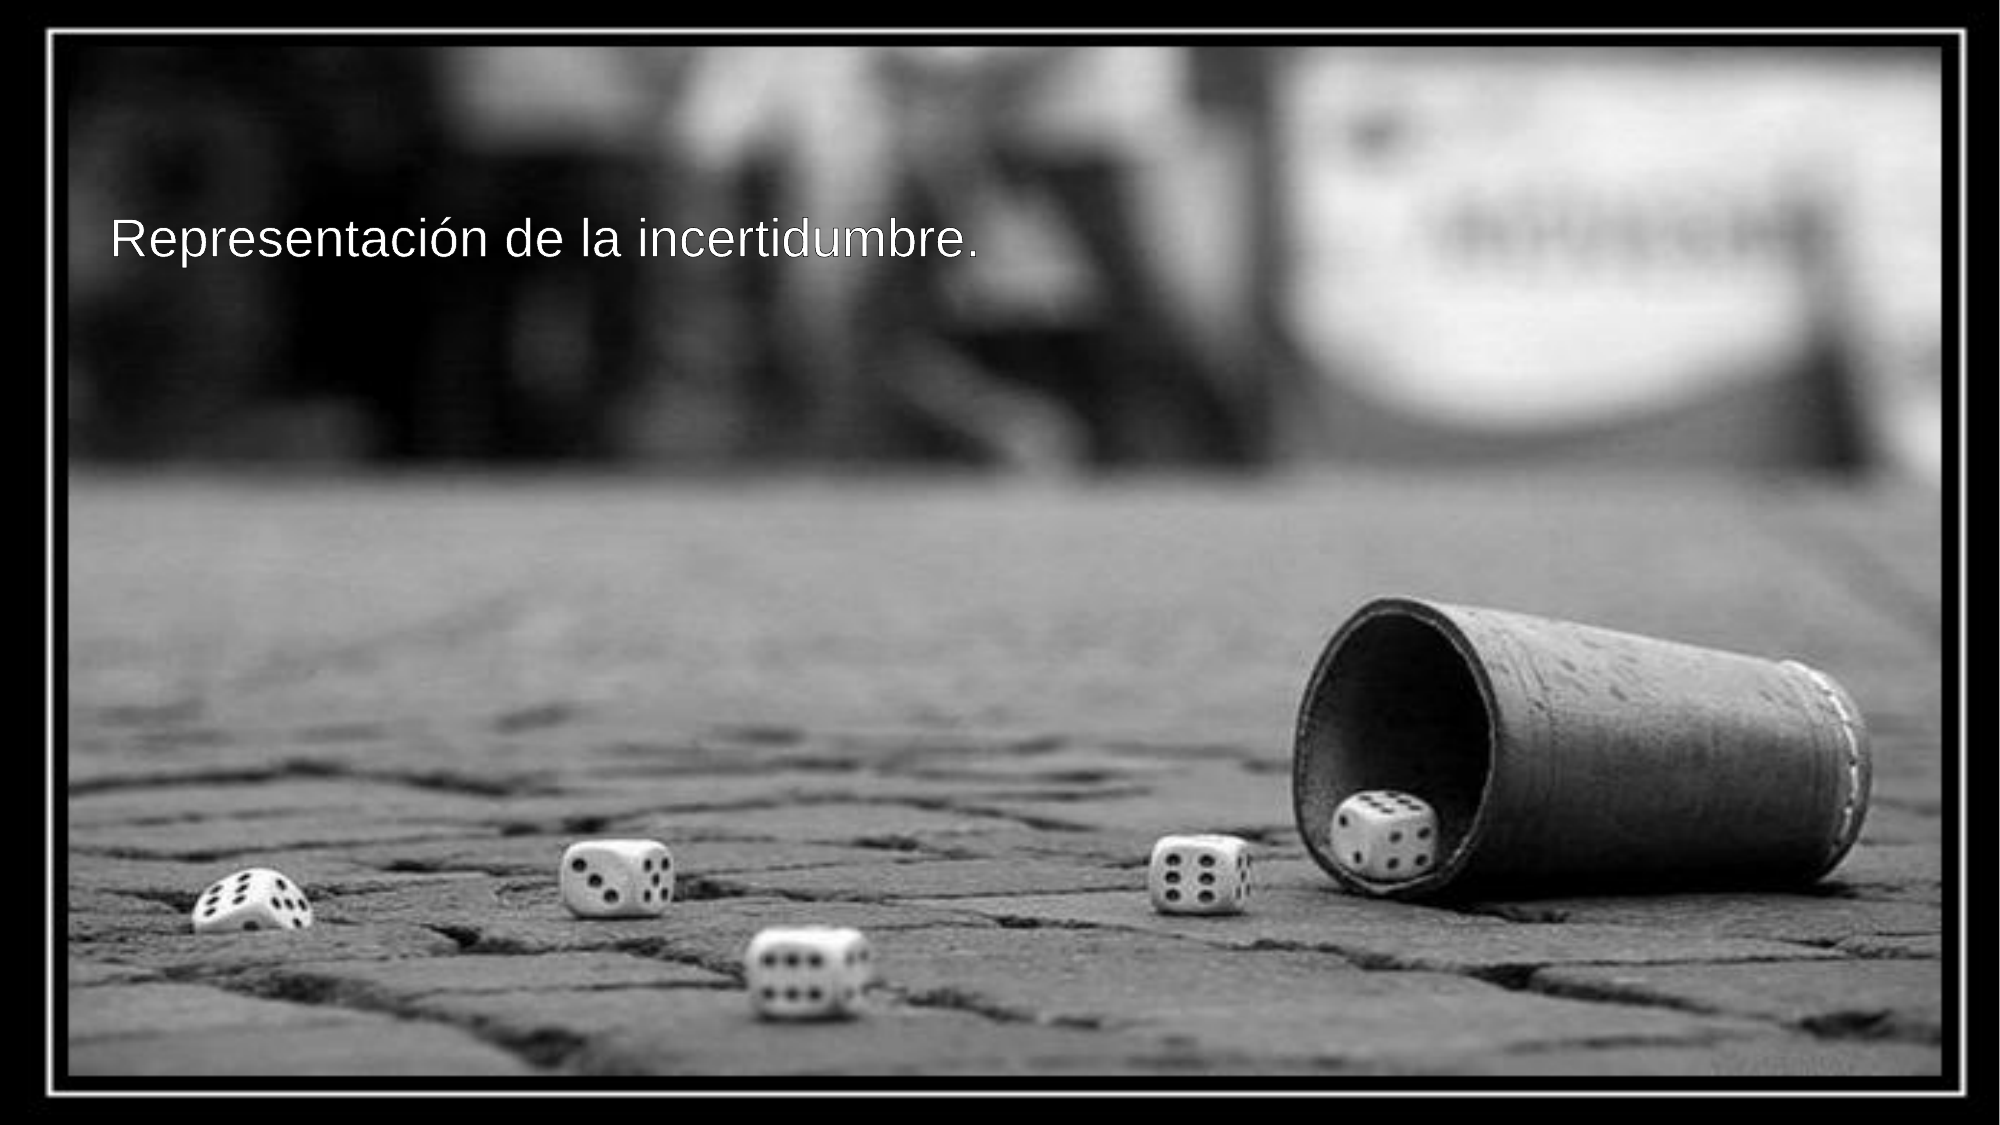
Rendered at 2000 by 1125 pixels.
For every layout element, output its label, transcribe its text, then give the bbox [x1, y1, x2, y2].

text_box Representación de la incertidumbre. [94, 200, 1028, 296]
picture [0, 0, 2000, 1125]
